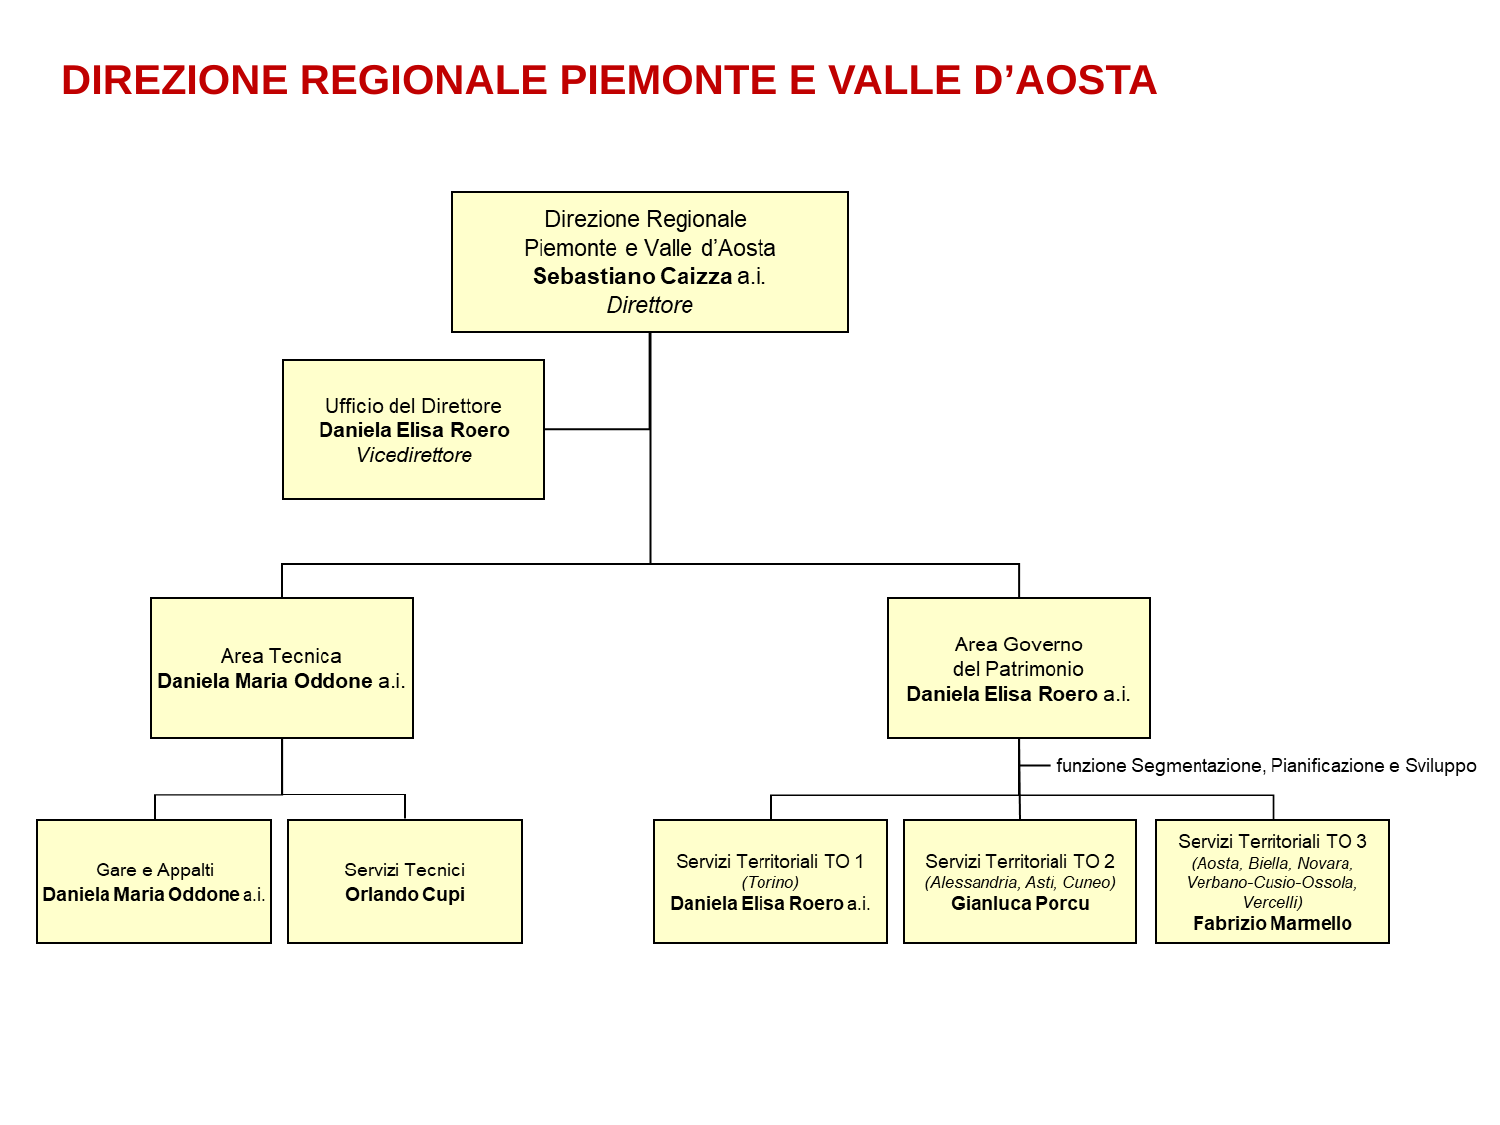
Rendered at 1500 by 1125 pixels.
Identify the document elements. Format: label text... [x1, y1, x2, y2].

picture [30, 191, 1492, 945]
text_box DIREZIONE REGIONALE PIEMONTE E VALLE D’AOSTA [46, 45, 1451, 128]
